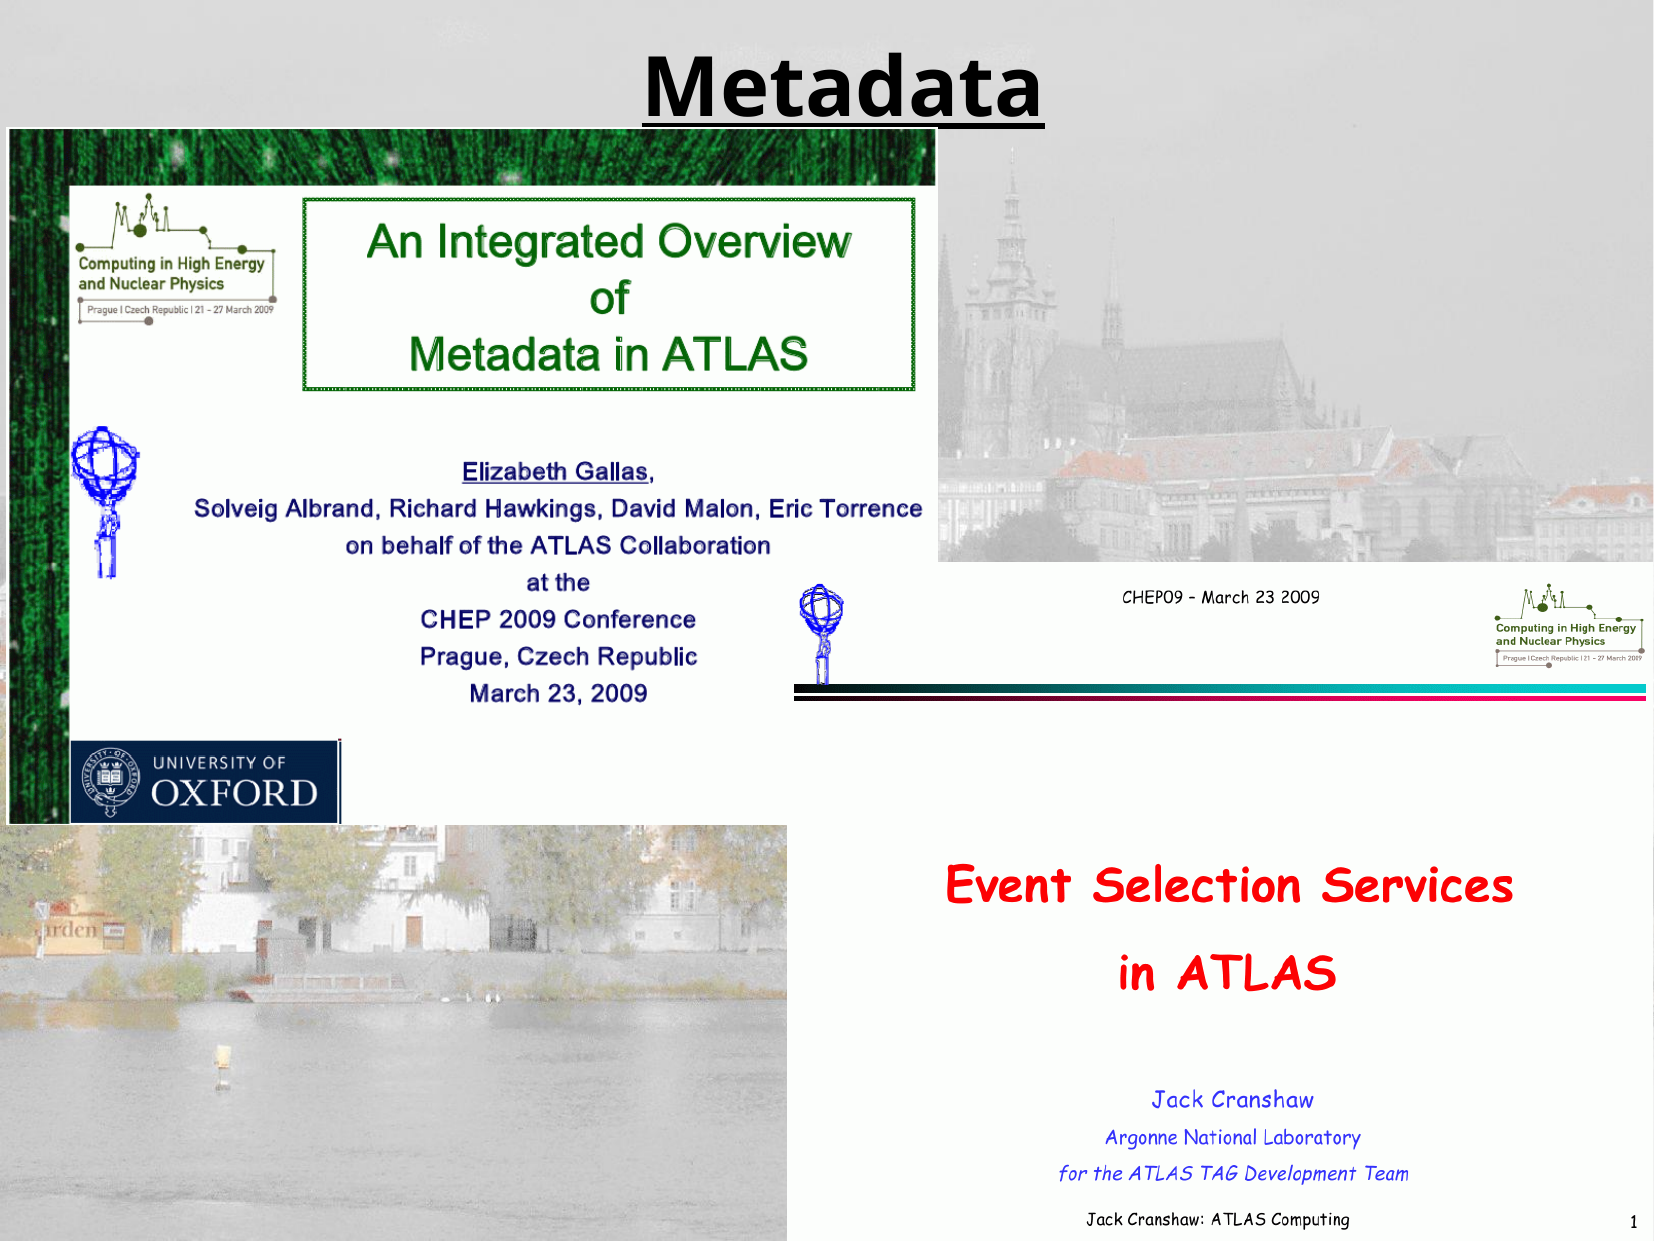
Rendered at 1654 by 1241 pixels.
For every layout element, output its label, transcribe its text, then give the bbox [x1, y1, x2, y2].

title Metadata [149, 0, 1538, 168]
picture [0, 0, 1654, 1241]
